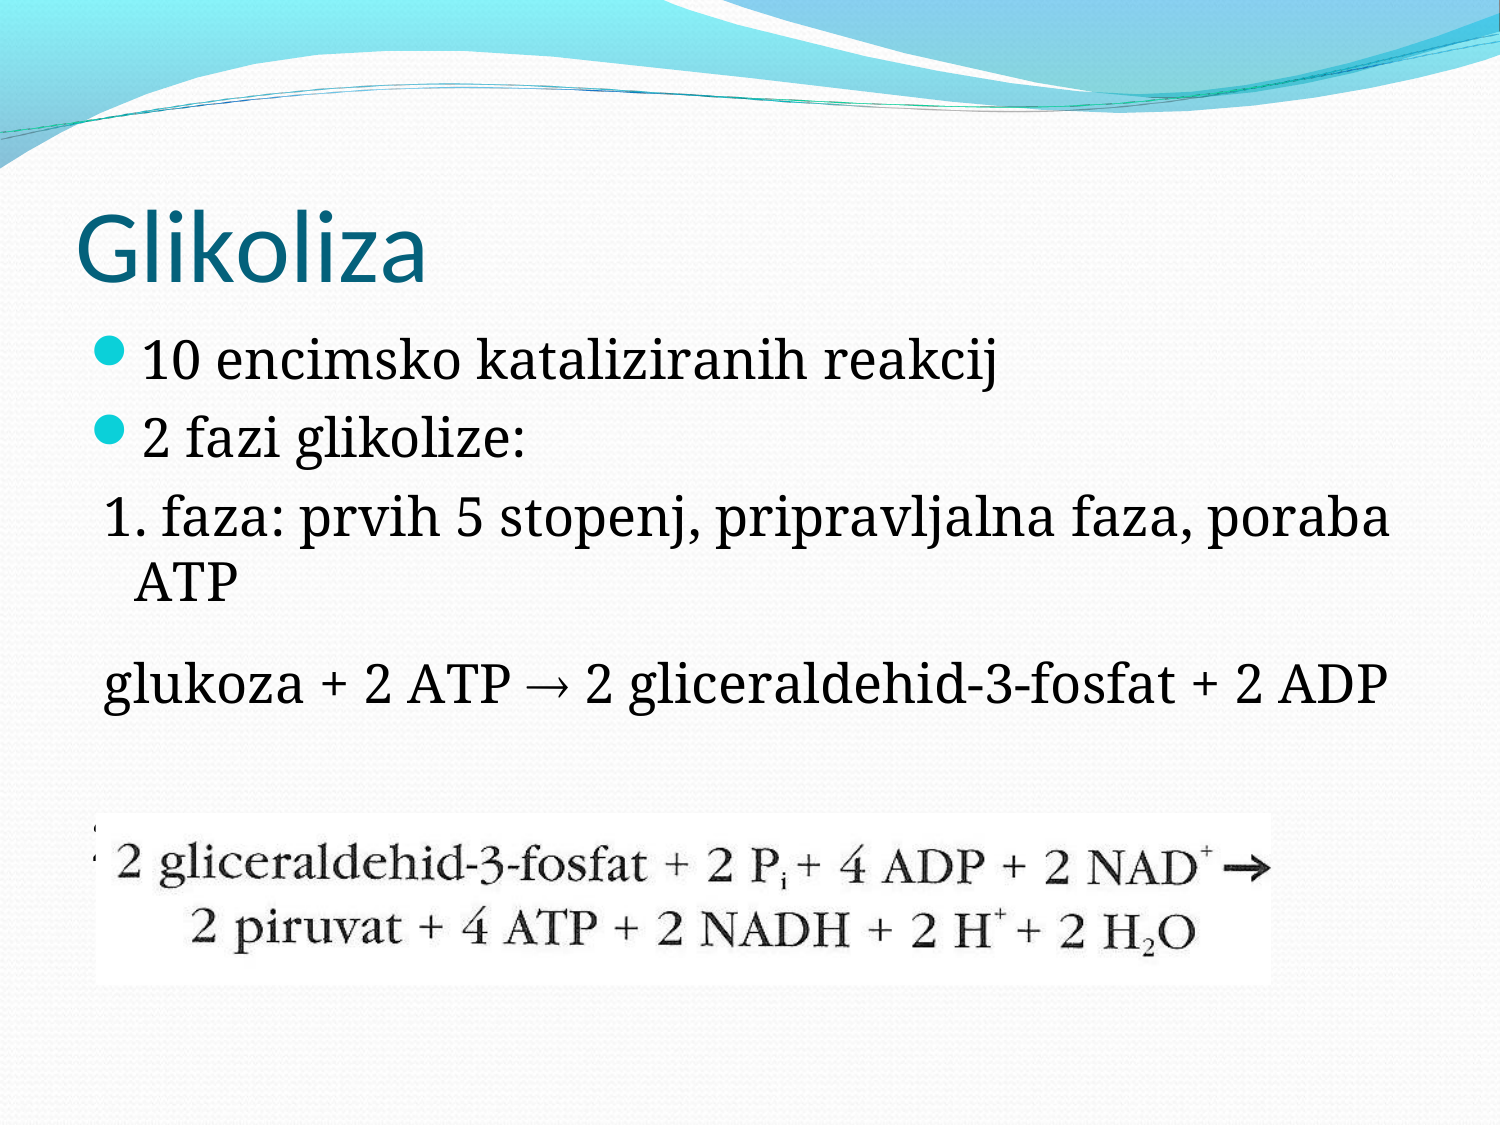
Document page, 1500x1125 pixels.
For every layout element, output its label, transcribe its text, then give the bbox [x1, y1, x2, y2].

picture [0, 0, 1500, 1125]
title Glikoliza [75, 115, 1426, 304]
list 10 encimsko kataliziranih reakcij 2 fazi glikolize: 1. faza: prvih 5 stopenj, pripravljalna faza, poraba ATP glukoza + 2 ATP  2 gliceraldehid-3-fosfat + 2 ADP 2. faza: drugih 5 reakcij, nastajanje ATP [75, 317, 1426, 1038]
